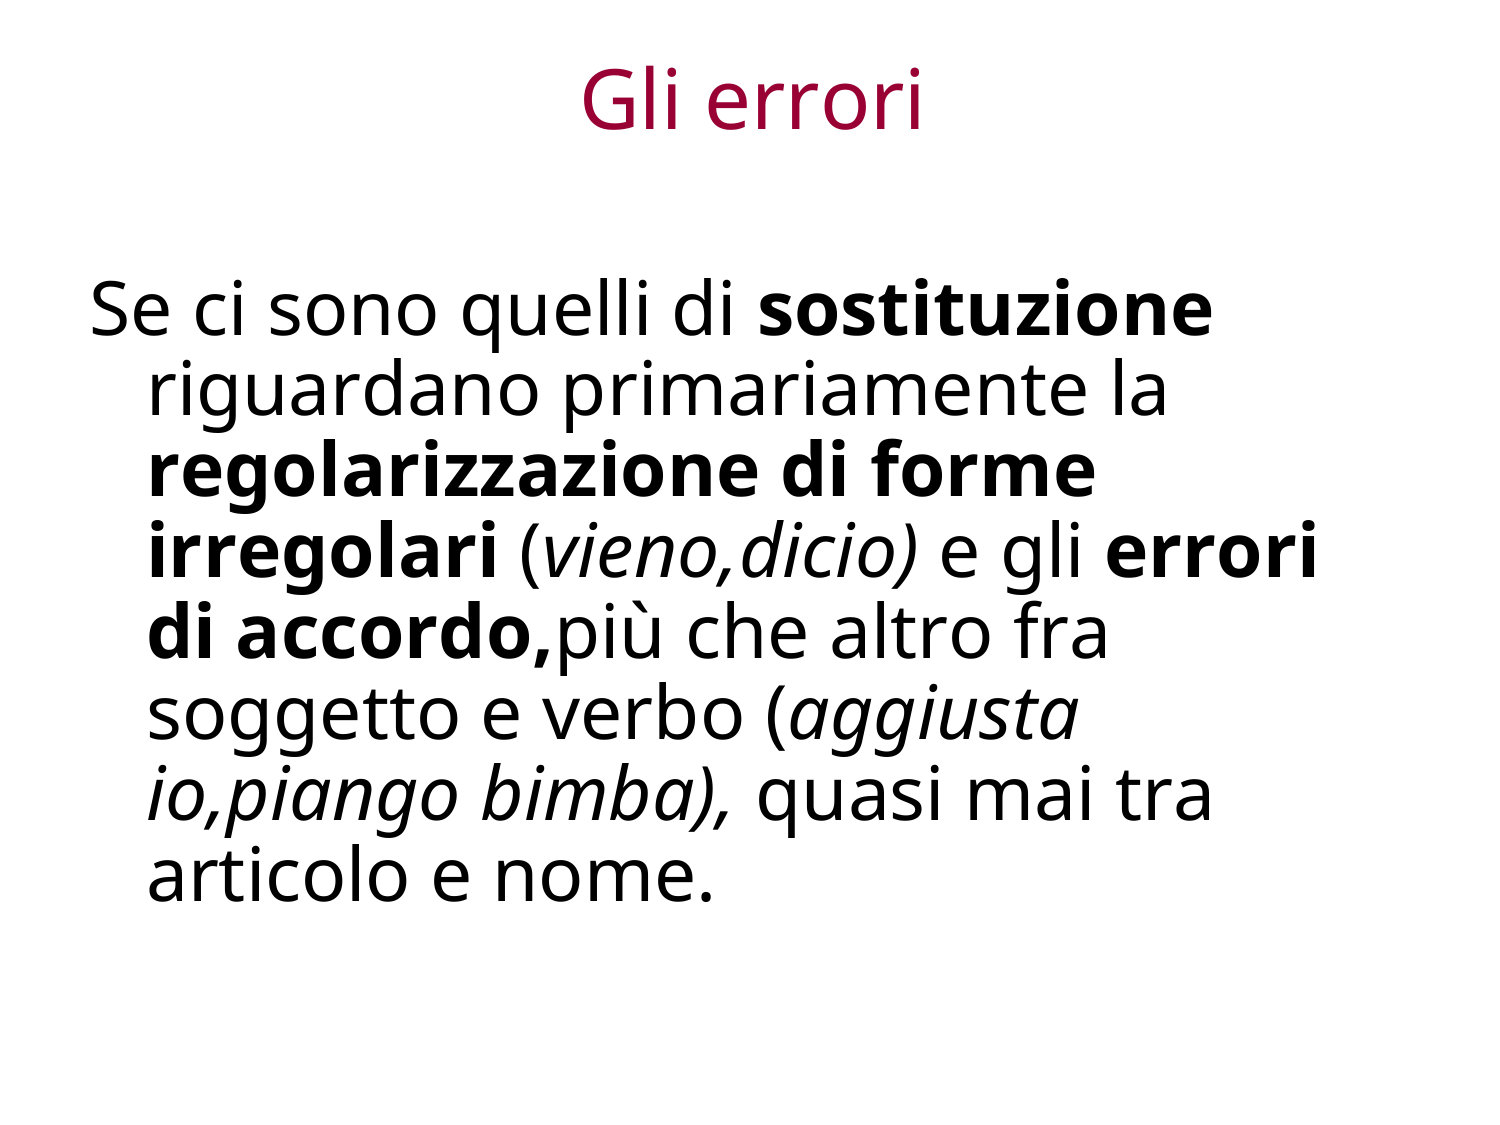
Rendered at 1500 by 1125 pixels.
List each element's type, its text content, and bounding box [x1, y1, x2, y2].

title Gli errori [76, 30, 1430, 162]
list Se ci sono quelli di sostituzione riguardano primariamente la regolarizzazione di forme irregolari (vieno,dicio) e gli errori di accordo,più che altro fra soggetto e verbo (aggiusta io,piango bimba), quasi mai tra articolo e nome. [75, 262, 1426, 1006]
